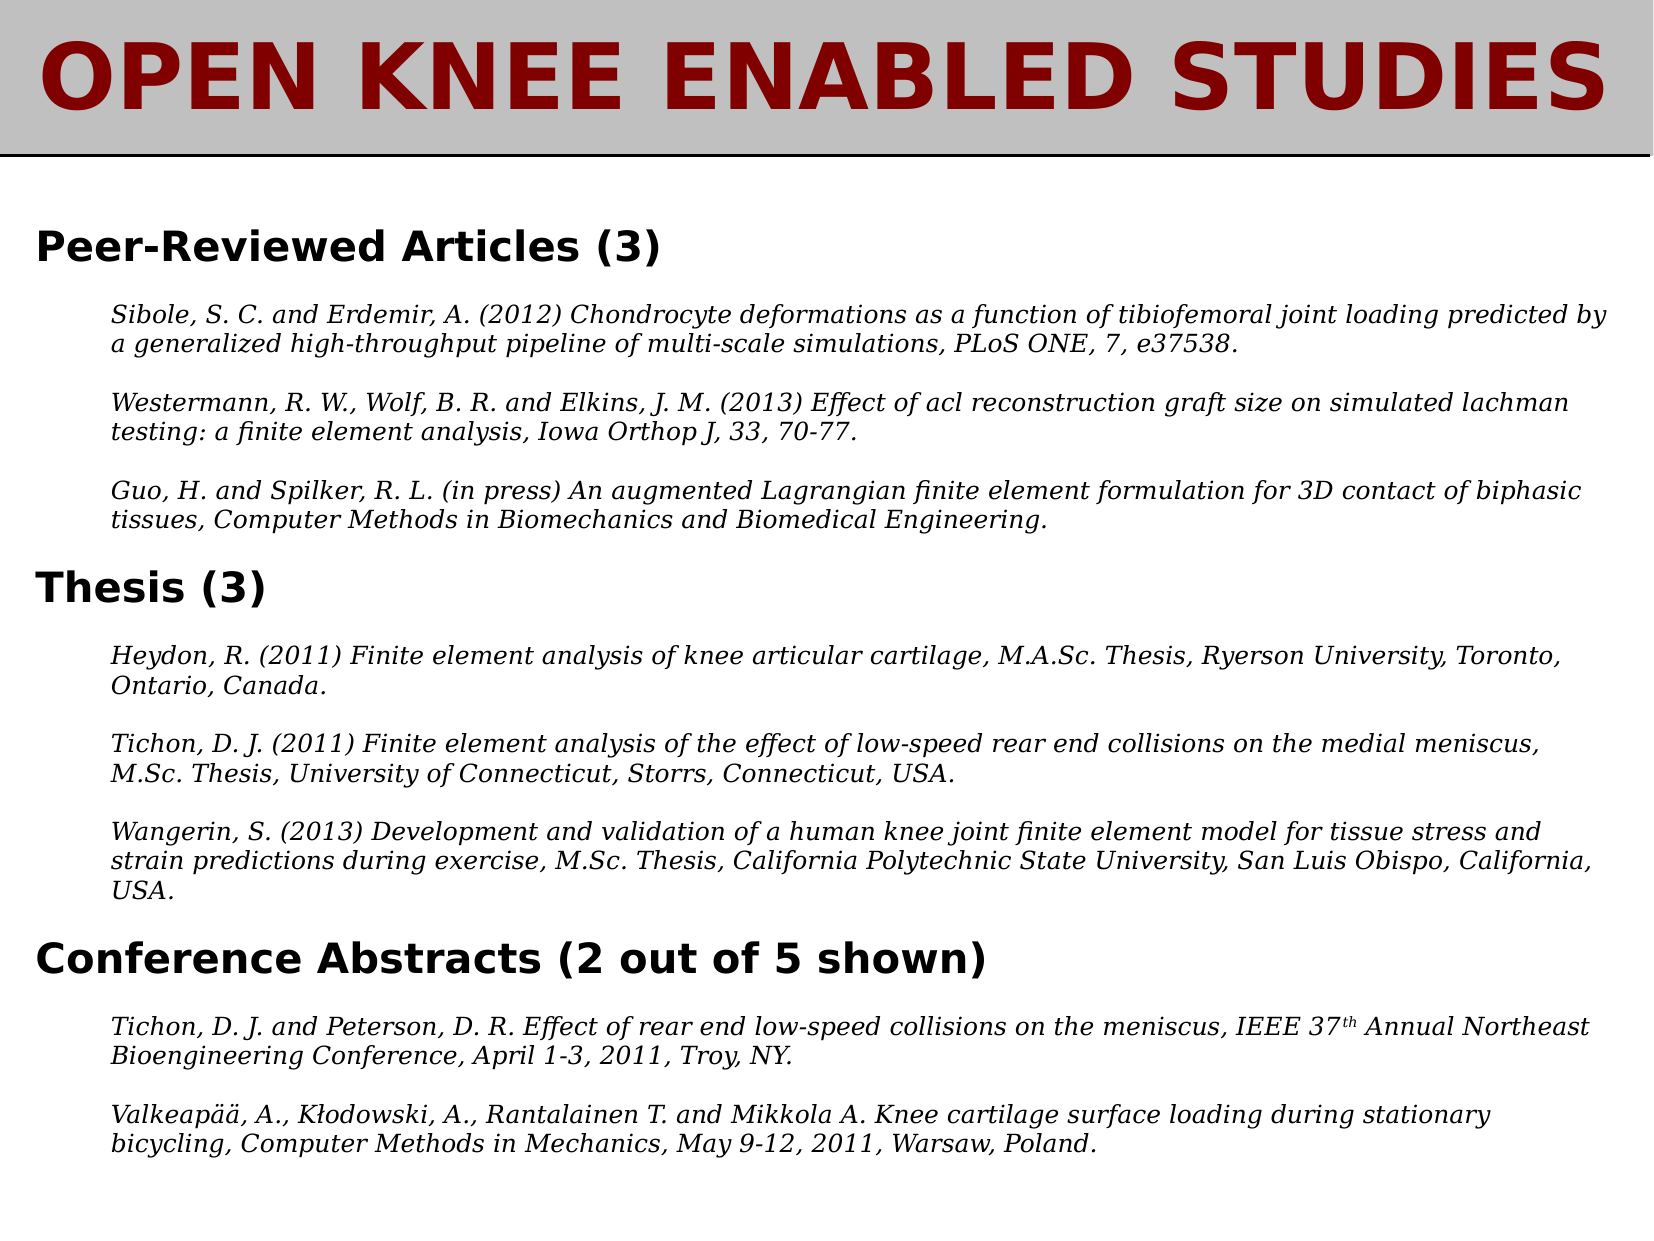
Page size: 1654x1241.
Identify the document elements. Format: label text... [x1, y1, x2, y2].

text_box OPEN KNEE ENABLED STUDIES [0, 24, 1651, 132]
text_box Peer-Reviewed Articles (3) Sibole, S. C. and Erdemir, A. (2012) Chondrocyte deformations as a function of tibiofemoral joint loading predicted by a generalized high-throughput pipeline of multi-scale simulations, PLoS ONE, 7, e37538. Westermann, R. W., Wolf, B. R. and Elkins, J. M. (2013) Effect of acl reconstruction graft size on simulated lachman testing: a finite element analysis, Iowa Orthop J, 33, 70-77. Guo, H. and Spilker, R. L. (in press) An augmented Lagrangian finite element formulation for 3D contact of biphasic tissues, Computer Methods in Biomechanics and Biomedical Engineering. Thesis (3) Heydon, R. (2011) Finite element analysis of knee articular cartilage, M.A.Sc. Thesis, Ryerson University, Toronto, Ontario, Canada. Tichon, D. J. (2011) Finite element analysis of the effect of low-speed rear end collisions on the medial meniscus, M.Sc. Thesis, University of Connecticut, Storrs, Connecticut, USA. Wangerin, S. (2013) Development and validation of a human knee joint finite element model for tissue stress and strain predictions during exercise, M.Sc. Thesis, California Polytechnic State University, San Luis Obispo, California, USA. Conference Abstracts (2 out of 5 shown) Tichon, D. J. and Peterson, D. R. Effect of rear end low-speed collisions on the meniscus, IEEE 37th Annual Northeast Bioengineering Conference, April 1-3, 2011, Troy, NY. Valkeapää, A., Kłodowski, A., Rantalainen T. and Mikkola A. Knee cartilage surface loading during stationary bicycling, Computer Methods in Mechanics, May 9-12, 2011, Warsaw, Poland. [20, 215, 1634, 1169]
text_box [0, 0, 1654, 156]
